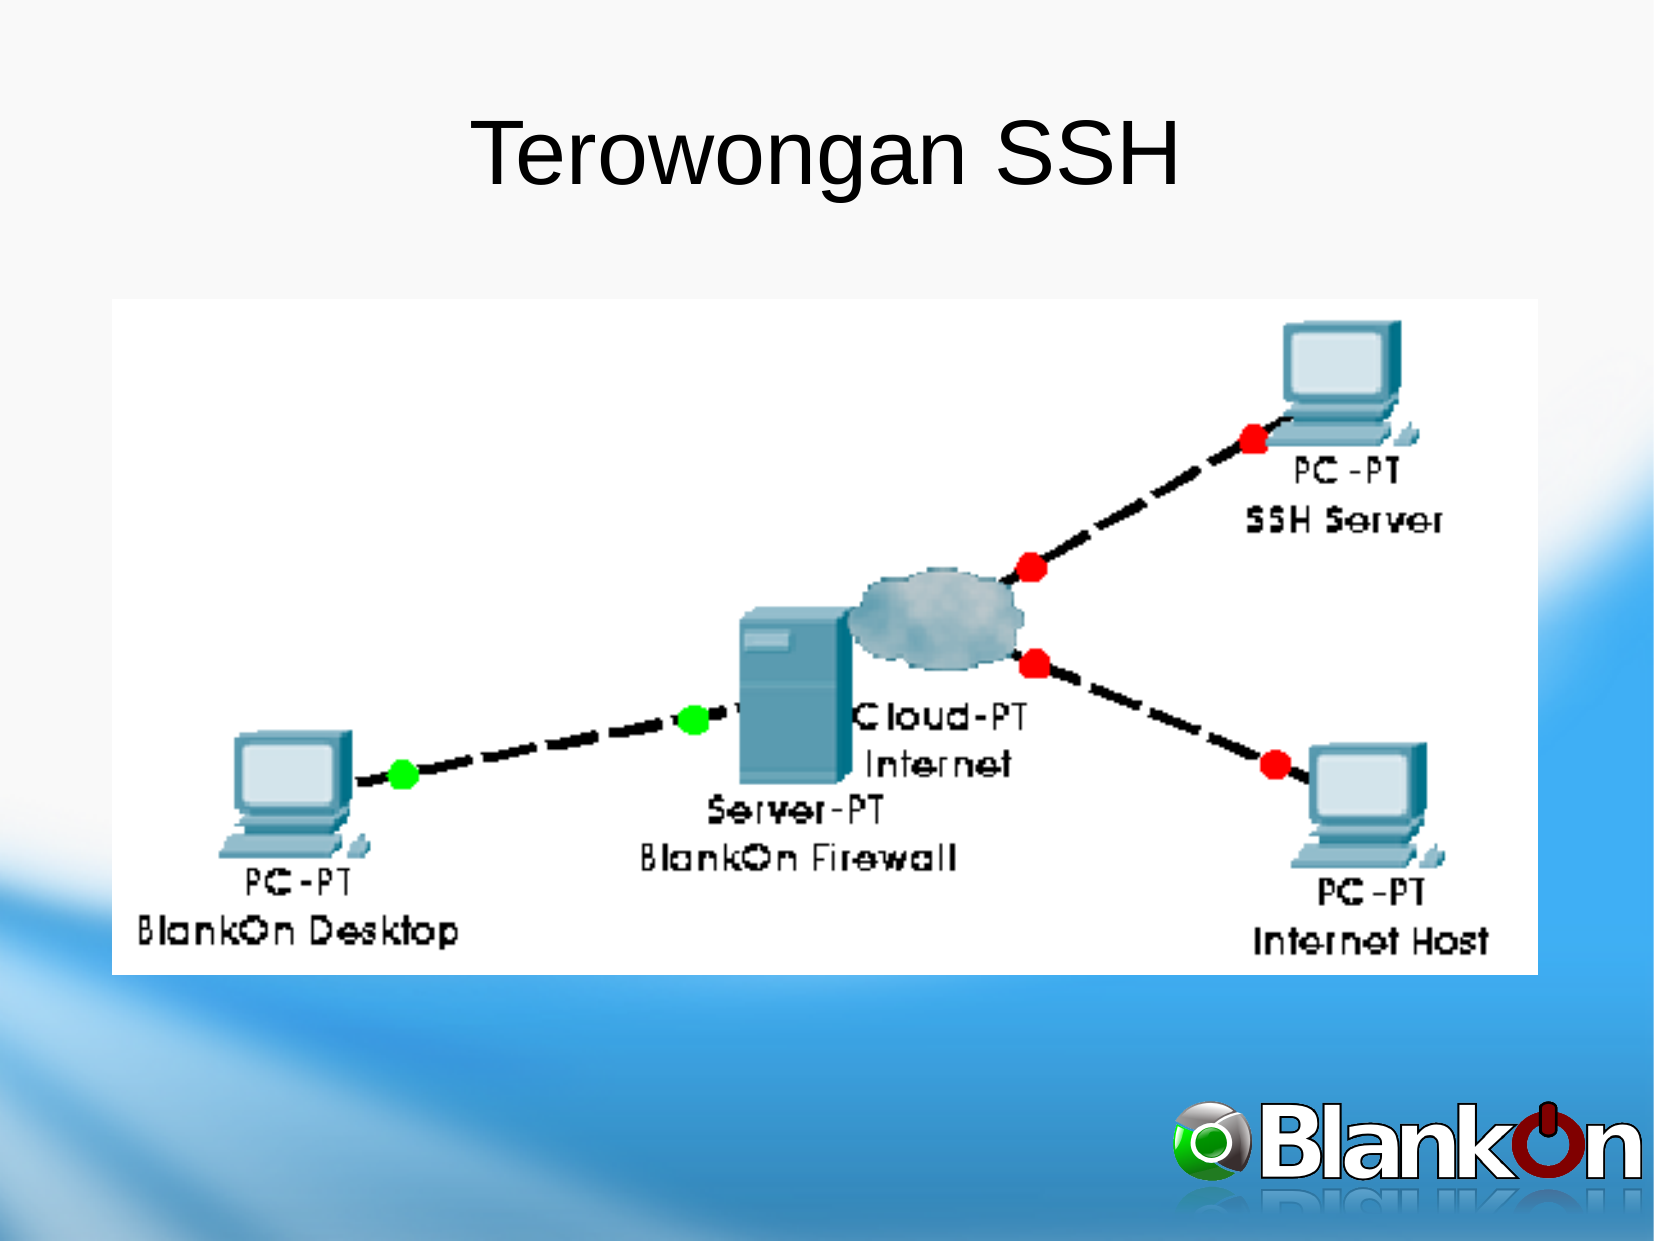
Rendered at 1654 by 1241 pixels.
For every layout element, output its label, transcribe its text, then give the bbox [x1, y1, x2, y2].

title Terowongan SSH [82, 49, 1571, 257]
picture [0, 0, 1654, 1241]
